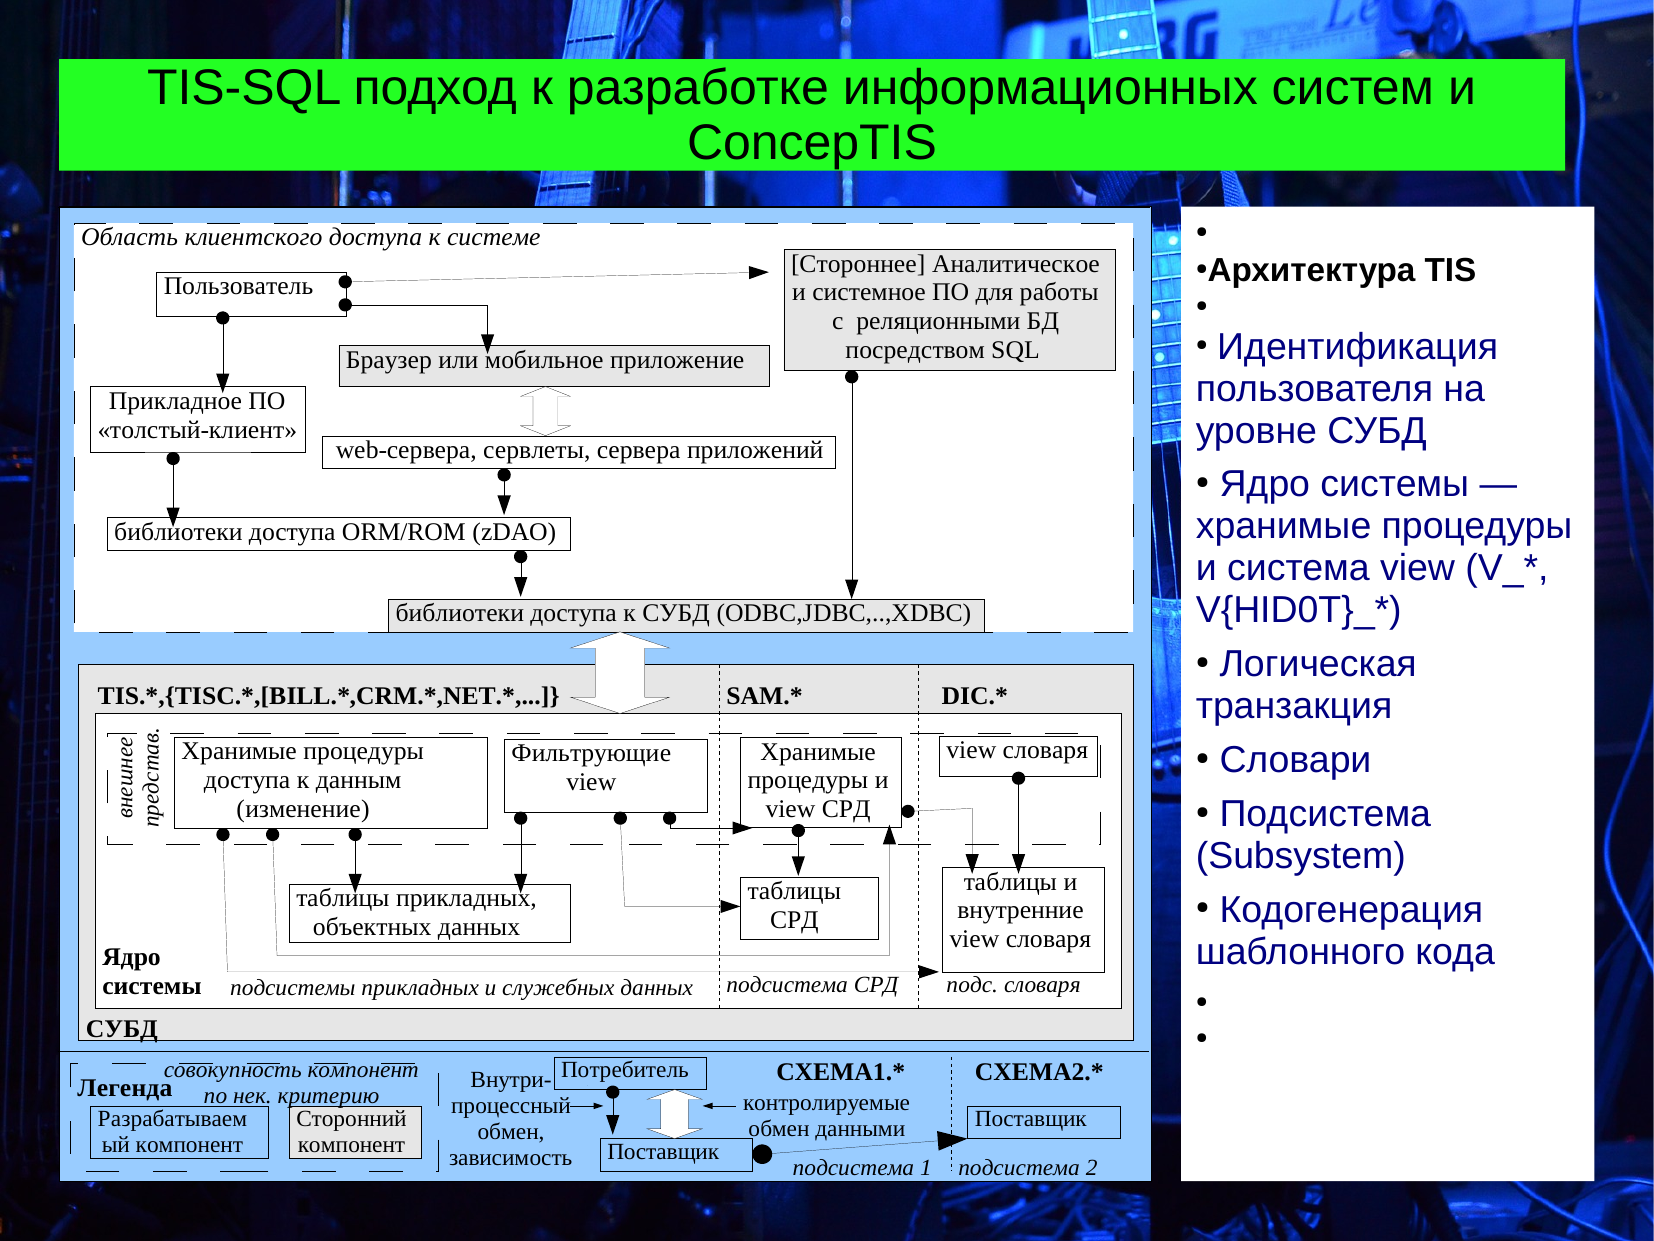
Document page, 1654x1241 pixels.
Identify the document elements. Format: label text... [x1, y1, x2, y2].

text_box Архитектура TIS Идентификация пользователя на уровне СУБД Ядро системы — хранимые процедуры и система view (V_*, V{HID0T}_*) Логическая транзакция Словари Подсистема (Subsystem) Кодогенерация шаблонного кода [1181, 206, 1595, 1182]
title TIS-SQL подход к разработке информационных систем и ConcepTIS [59, 59, 1566, 171]
picture [0, 0, 1654, 1241]
